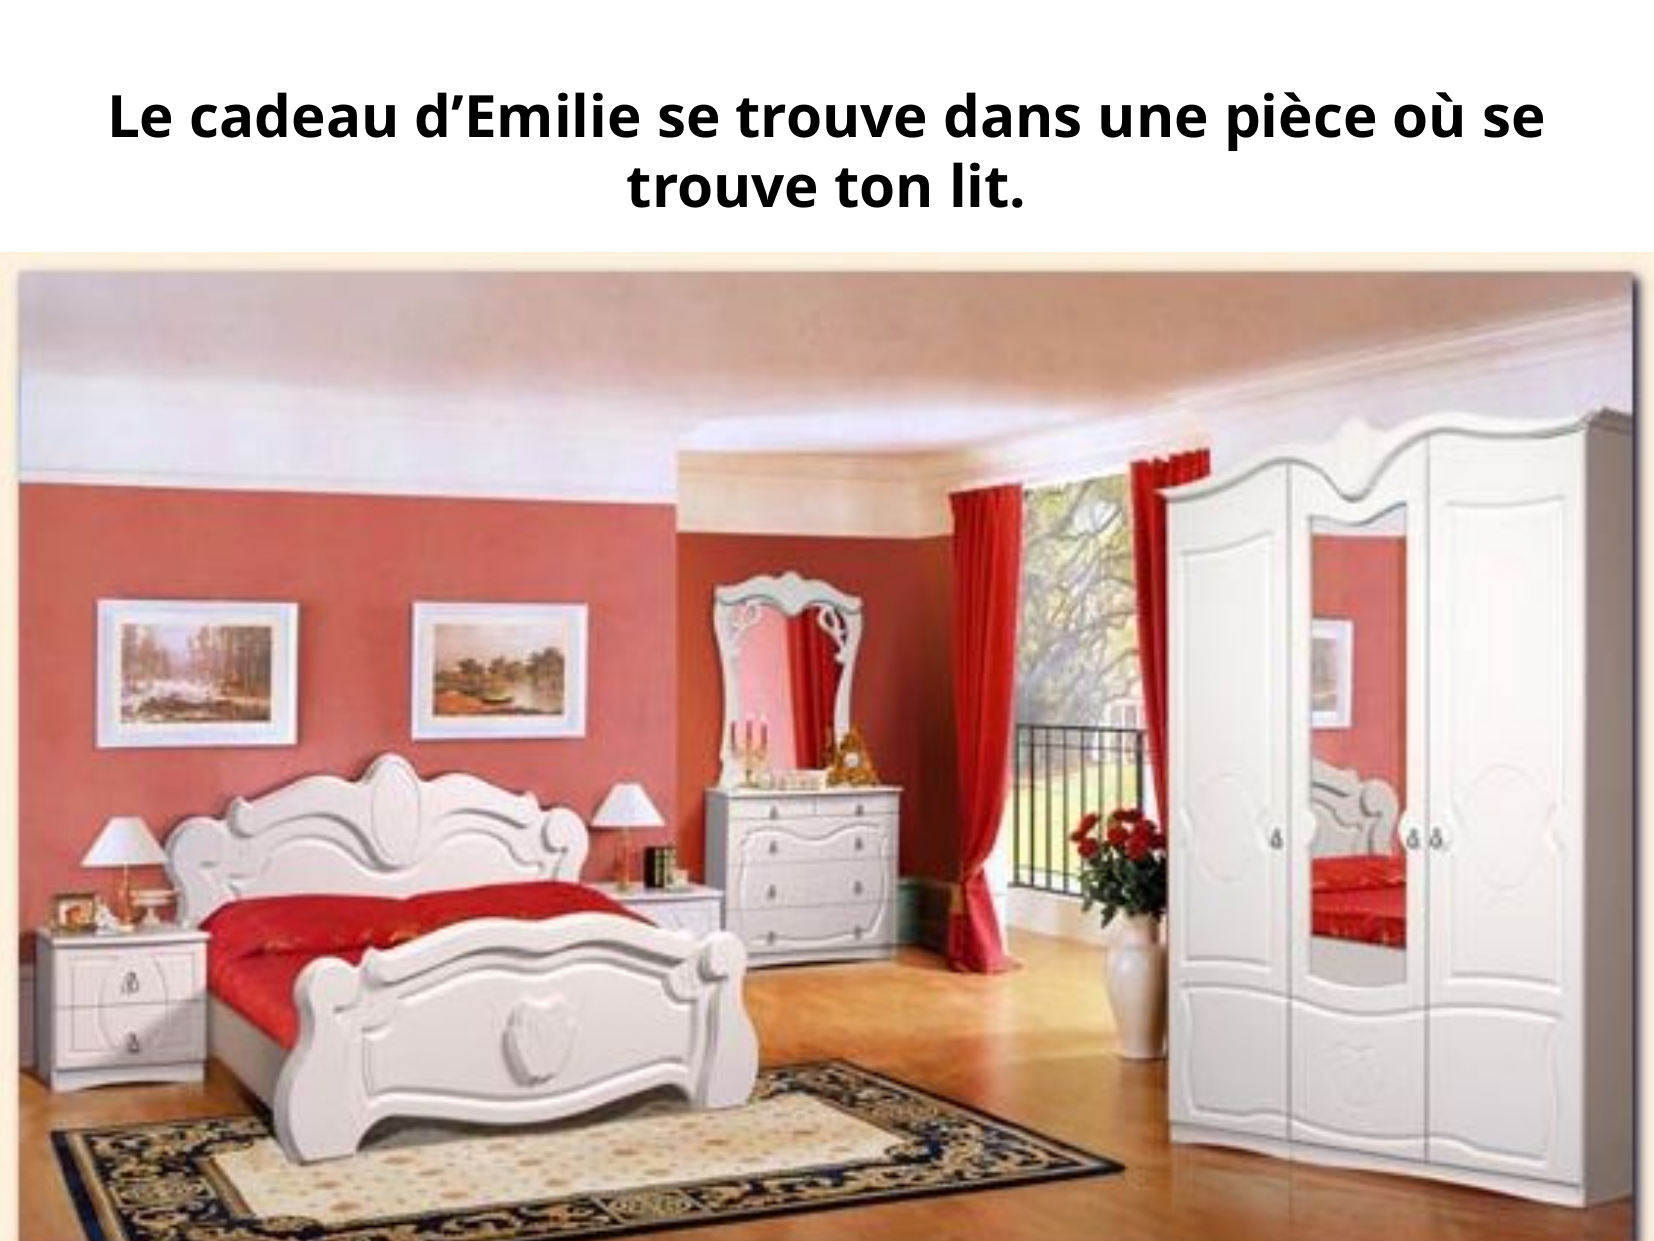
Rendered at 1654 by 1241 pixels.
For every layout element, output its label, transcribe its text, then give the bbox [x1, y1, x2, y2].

picture [0, 252, 1654, 1241]
title Le cadeau d’Emilie se trouve dans une pièce où se trouve ton lit. [82, 47, 1571, 252]
